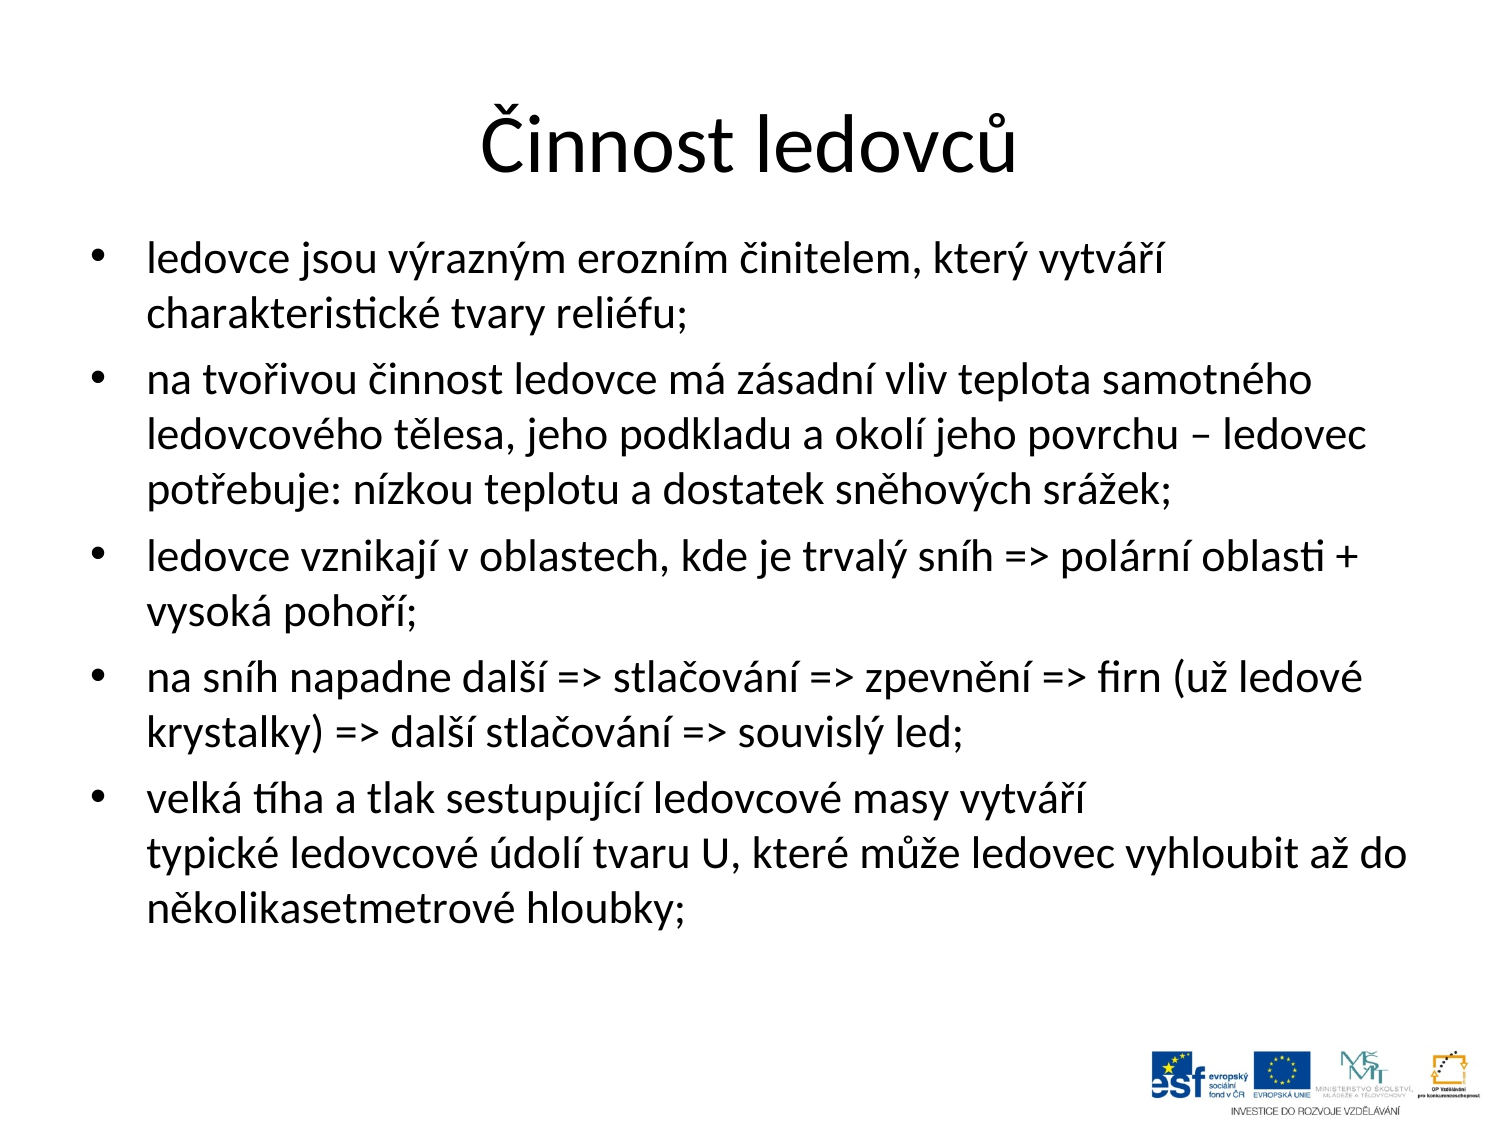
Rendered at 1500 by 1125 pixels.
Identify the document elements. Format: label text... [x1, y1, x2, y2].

title Činnost ledovců [75, 45, 1426, 233]
list ledovce jsou výrazným erozním činitelem, který vytváří charakteristické tvary reliéfu; na tvořivou činnost ledovce má zásadní vliv teplota samotného ledovcového tělesa, jeho podkladu a okolí jeho povrchu – ledovec potřebuje: nízkou teplotu a dostatek sněhových srážek; ledovce vznikají v oblastech, kde je trvalý sníh => polární oblasti + vysoká pohoří; na sníh napadne další => stlačování => zpevnění => firn (už ledové krystalky) => další stlačování => souvislý led; velká tíha a tlak sestupující ledovcové masy vytváří typické ledovcové údolí tvaru U, které může ledovec vyhloubit až do několikasetmetrové hloubky; [75, 233, 1426, 988]
picture [1138, 1035, 1489, 1125]
